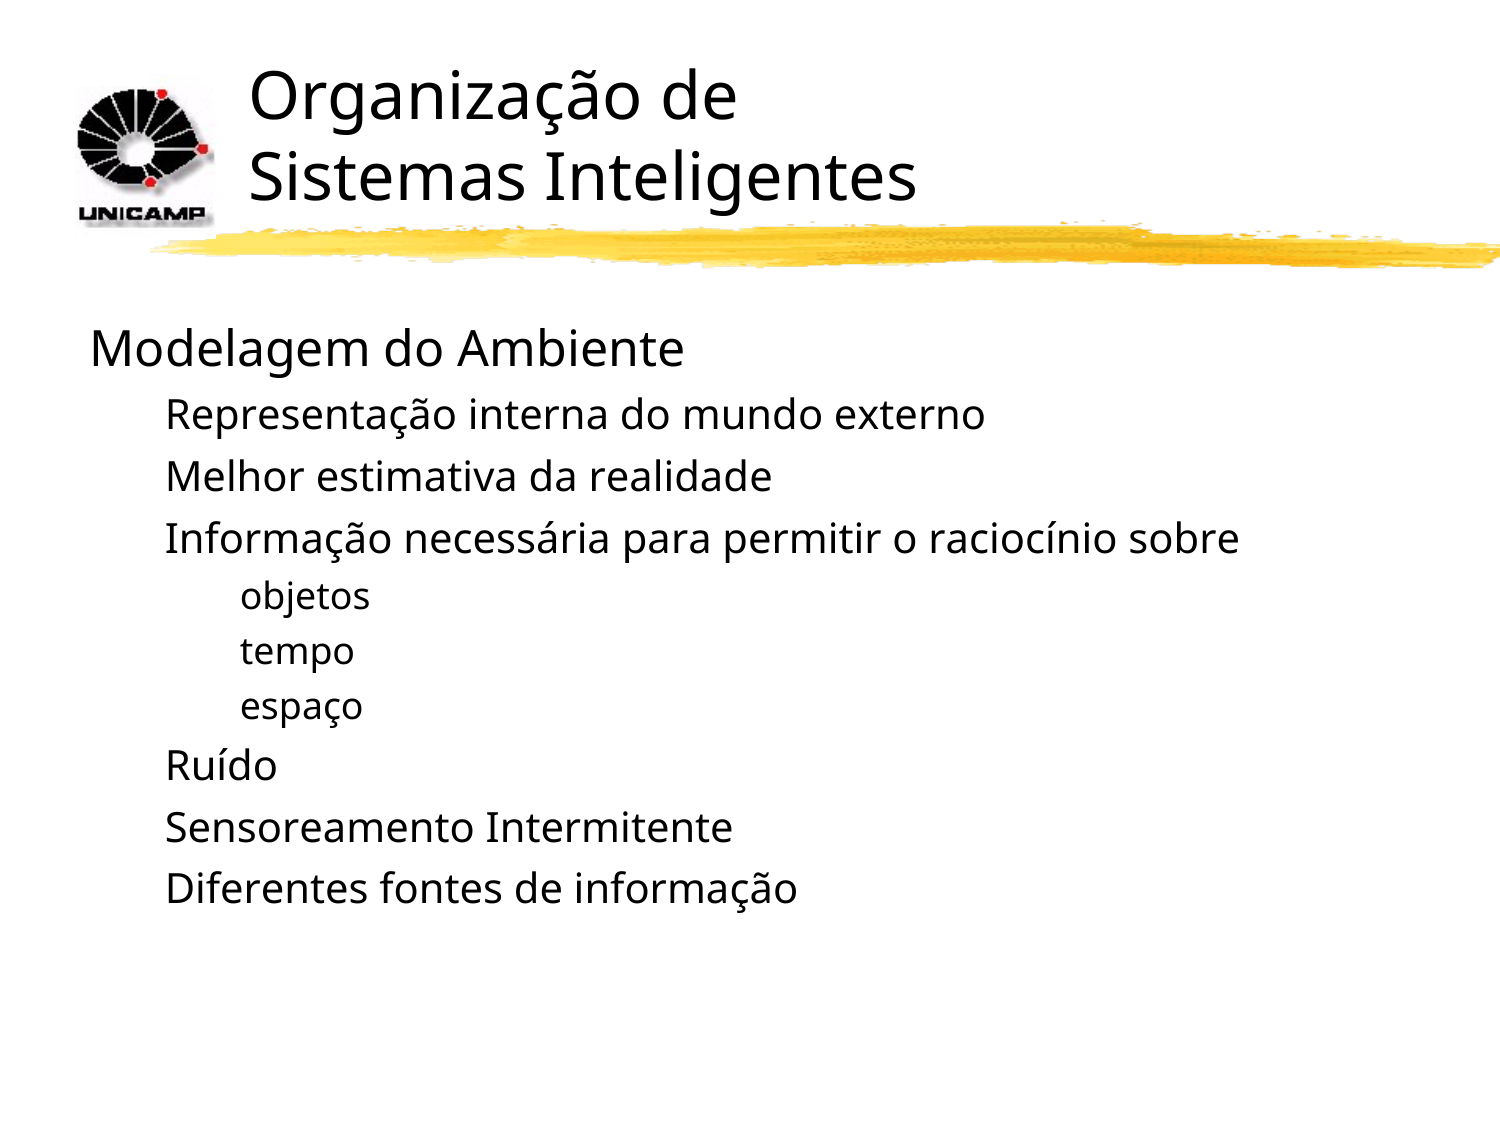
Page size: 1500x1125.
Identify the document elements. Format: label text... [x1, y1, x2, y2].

picture [75, 74, 1500, 279]
title Organização de Sistemas Inteligentes [233, 37, 1434, 225]
list Modelagem do Ambiente Representação interna do mundo externo Melhor estimativa da realidade Informação necessária para permitir o raciocínio sobre objetos tempo espaço Ruído Sensoreamento Intermitente Diferentes fontes de informação [74, 309, 1417, 994]
